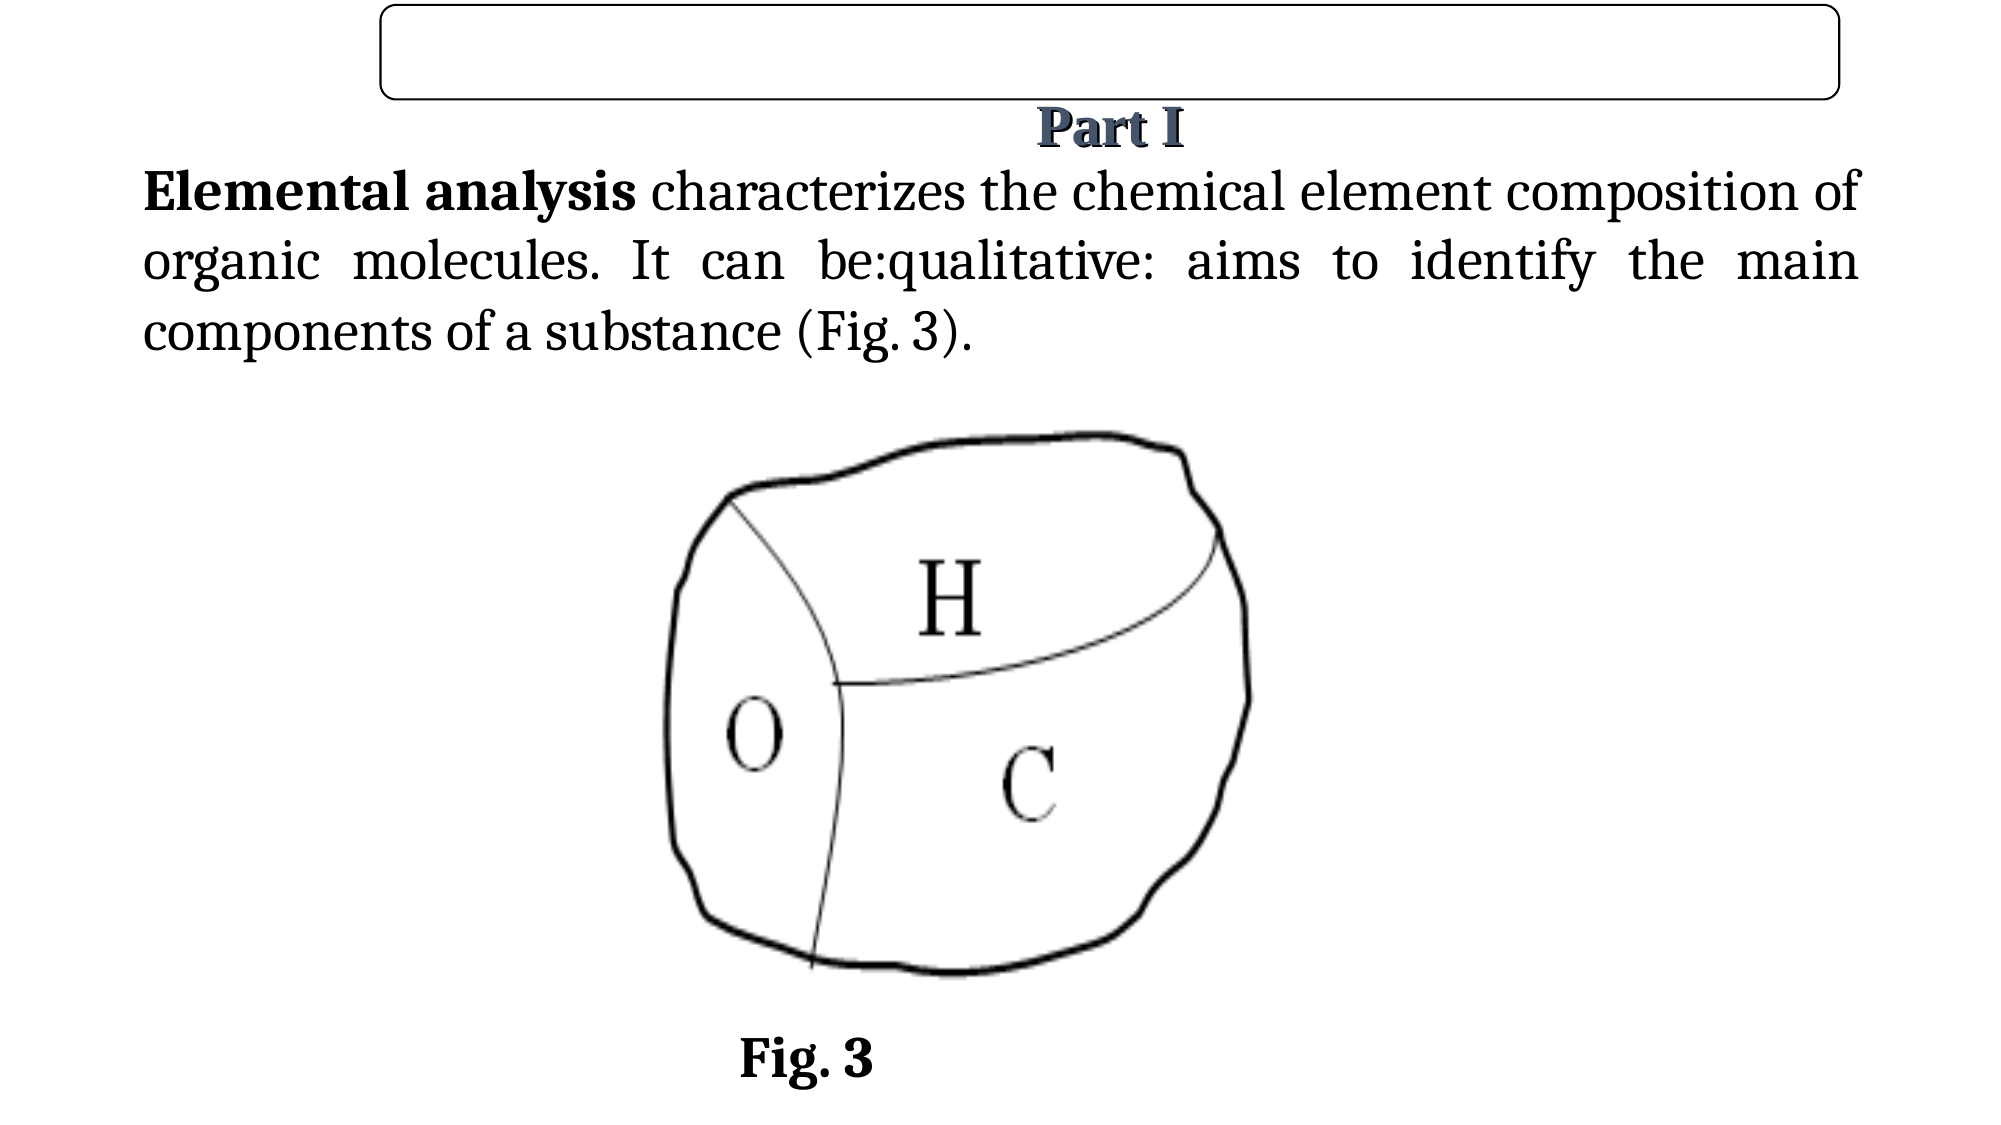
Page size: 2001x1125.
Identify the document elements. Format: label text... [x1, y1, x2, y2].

text_box Part I [380, 4, 1840, 100]
picture [658, 425, 1266, 988]
text_box Elemental analysis characterizes the chemical element composition of organic molecules. It can be:qualitative: aims to identify the main components of a substance (Fig. 3). [128, 144, 1988, 372]
text_box Fig. 3 [724, 1011, 1166, 1098]
